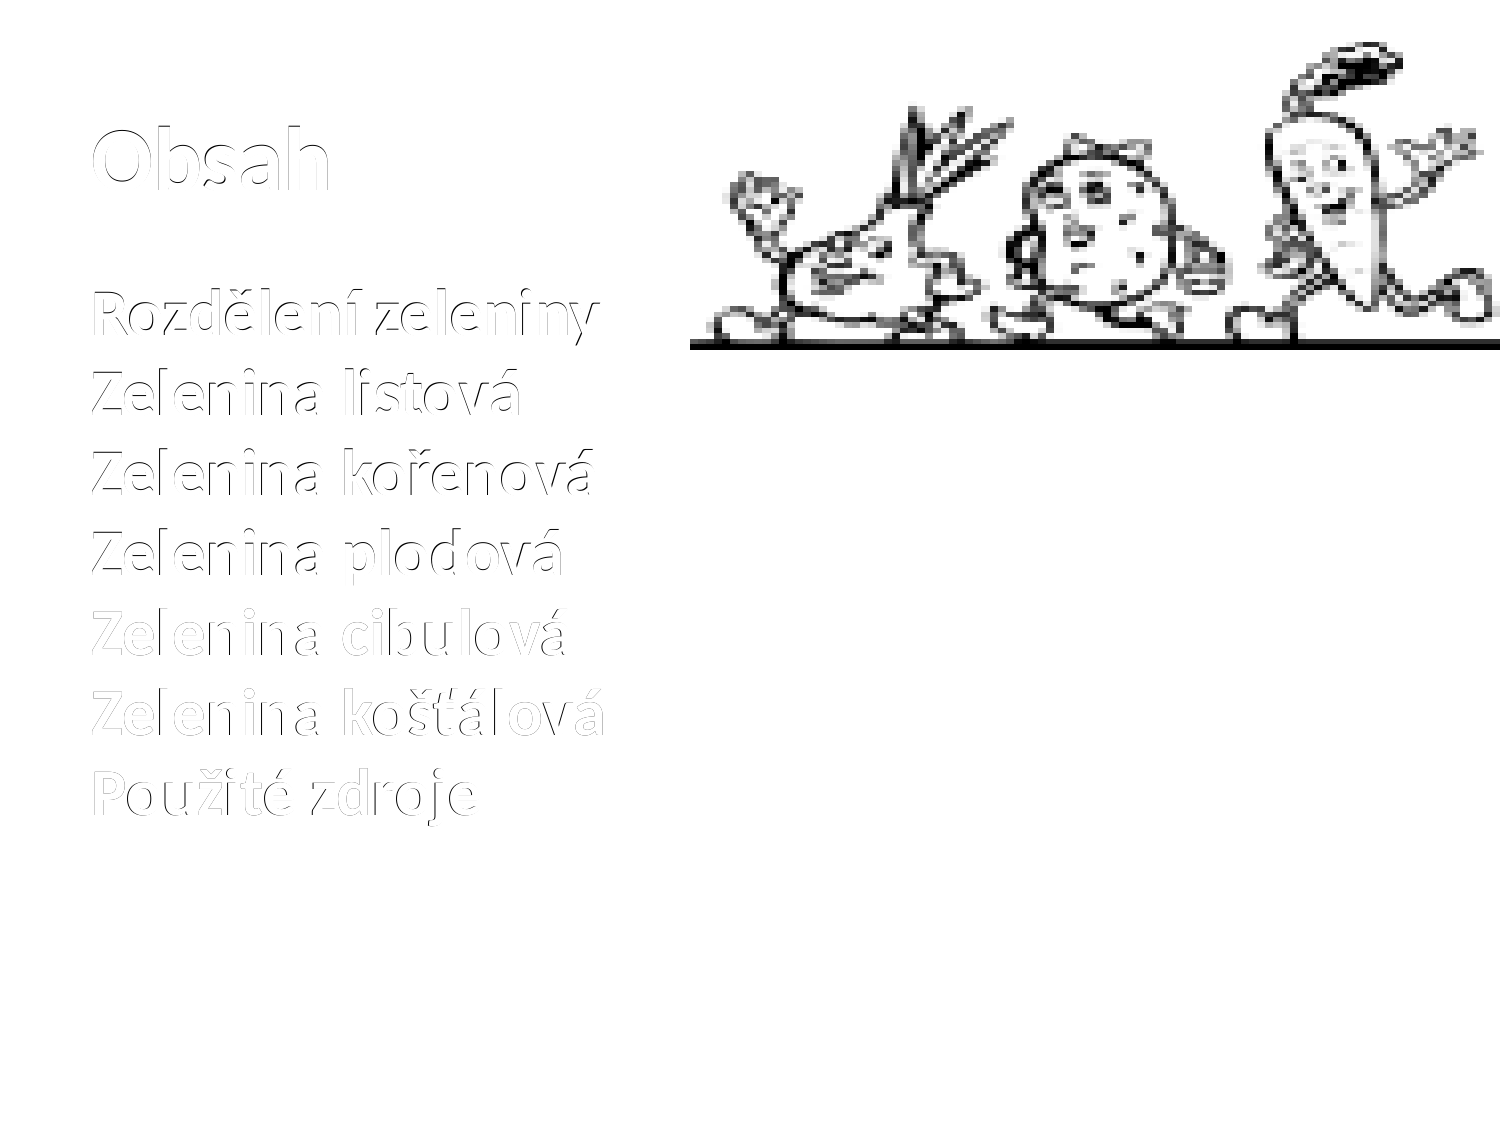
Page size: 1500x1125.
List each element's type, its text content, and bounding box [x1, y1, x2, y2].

picture [690, 42, 1500, 350]
text_box Obsah Rozdělení zeleniny Zelenina listová Zelenina kořenová Zelenina plodová Zelenina cibulová Zelenina košťálová Použité zdroje [76, 91, 1459, 845]
